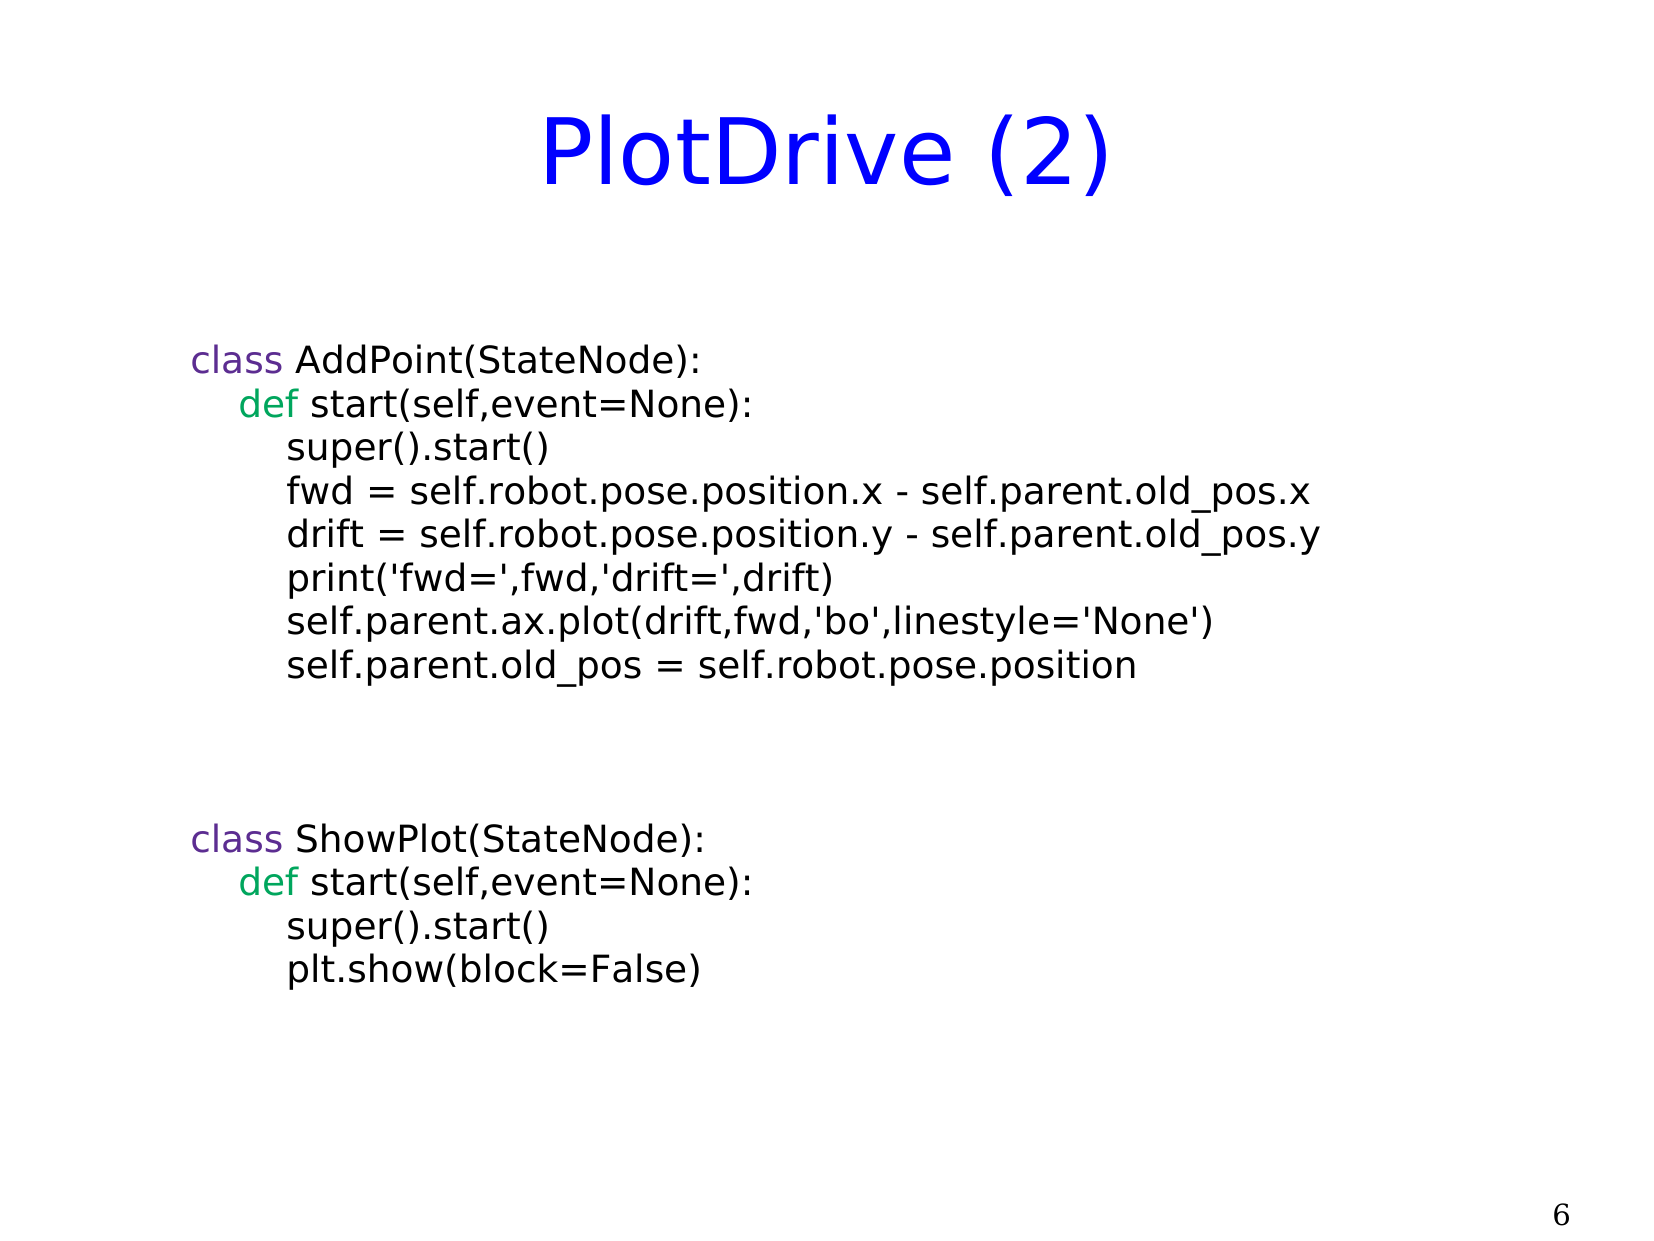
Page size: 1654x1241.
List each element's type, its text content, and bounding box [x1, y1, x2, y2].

title PlotDrive (2) [82, 49, 1571, 257]
text_box class AddPoint(StateNode): def start(self,event=None): super().start() fwd = self.robot.pose.position.x - self.parent.old_pos.x drift = self.robot.pose.position.y - self.parent.old_pos.y print('fwd=',fwd,'drift=',drift) self.parent.ax.plot(drift,fwd,'bo',linestyle='None') self.parent.old_pos = self.robot.pose.position class ShowPlot(StateNode): def start(self,event=None): super().start() plt.show(block=False) [127, 331, 1561, 1043]
